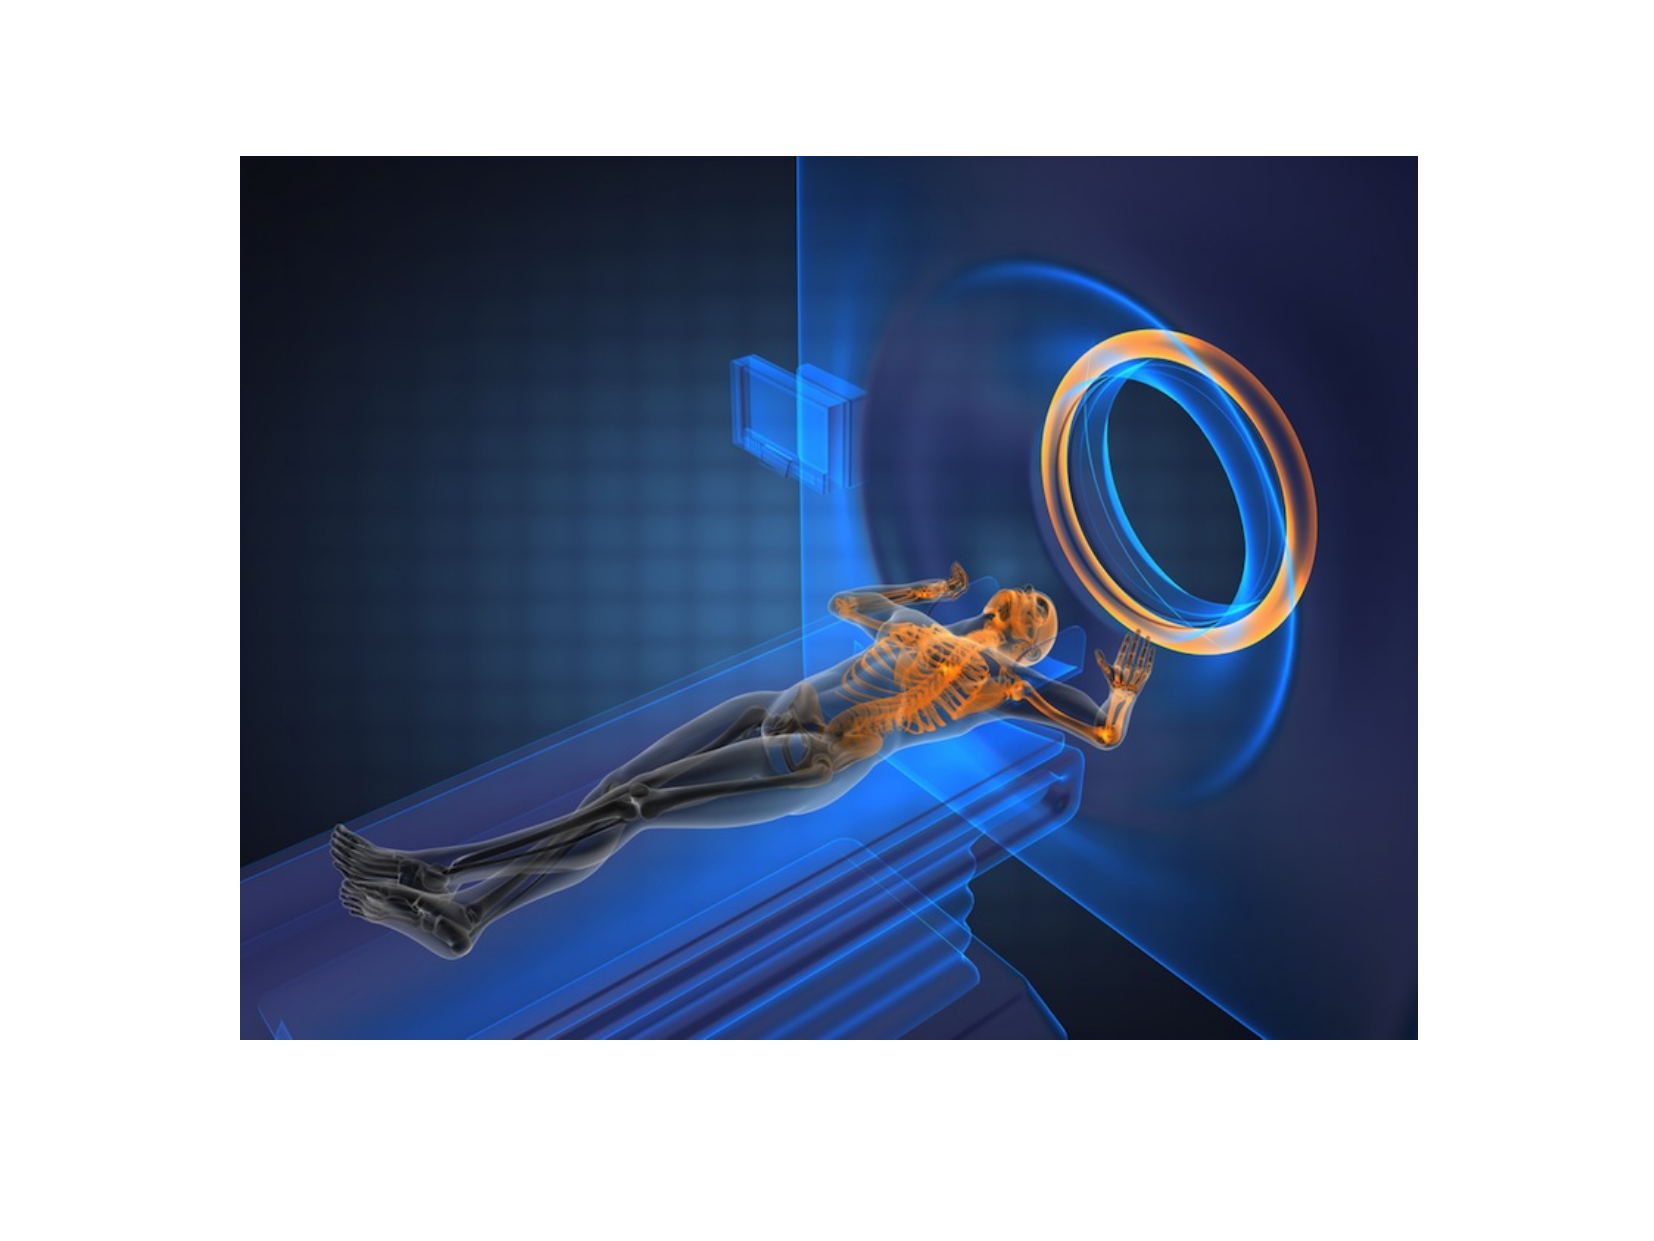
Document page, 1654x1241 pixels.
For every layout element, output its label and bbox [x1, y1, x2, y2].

picture [240, 156, 1418, 1040]
